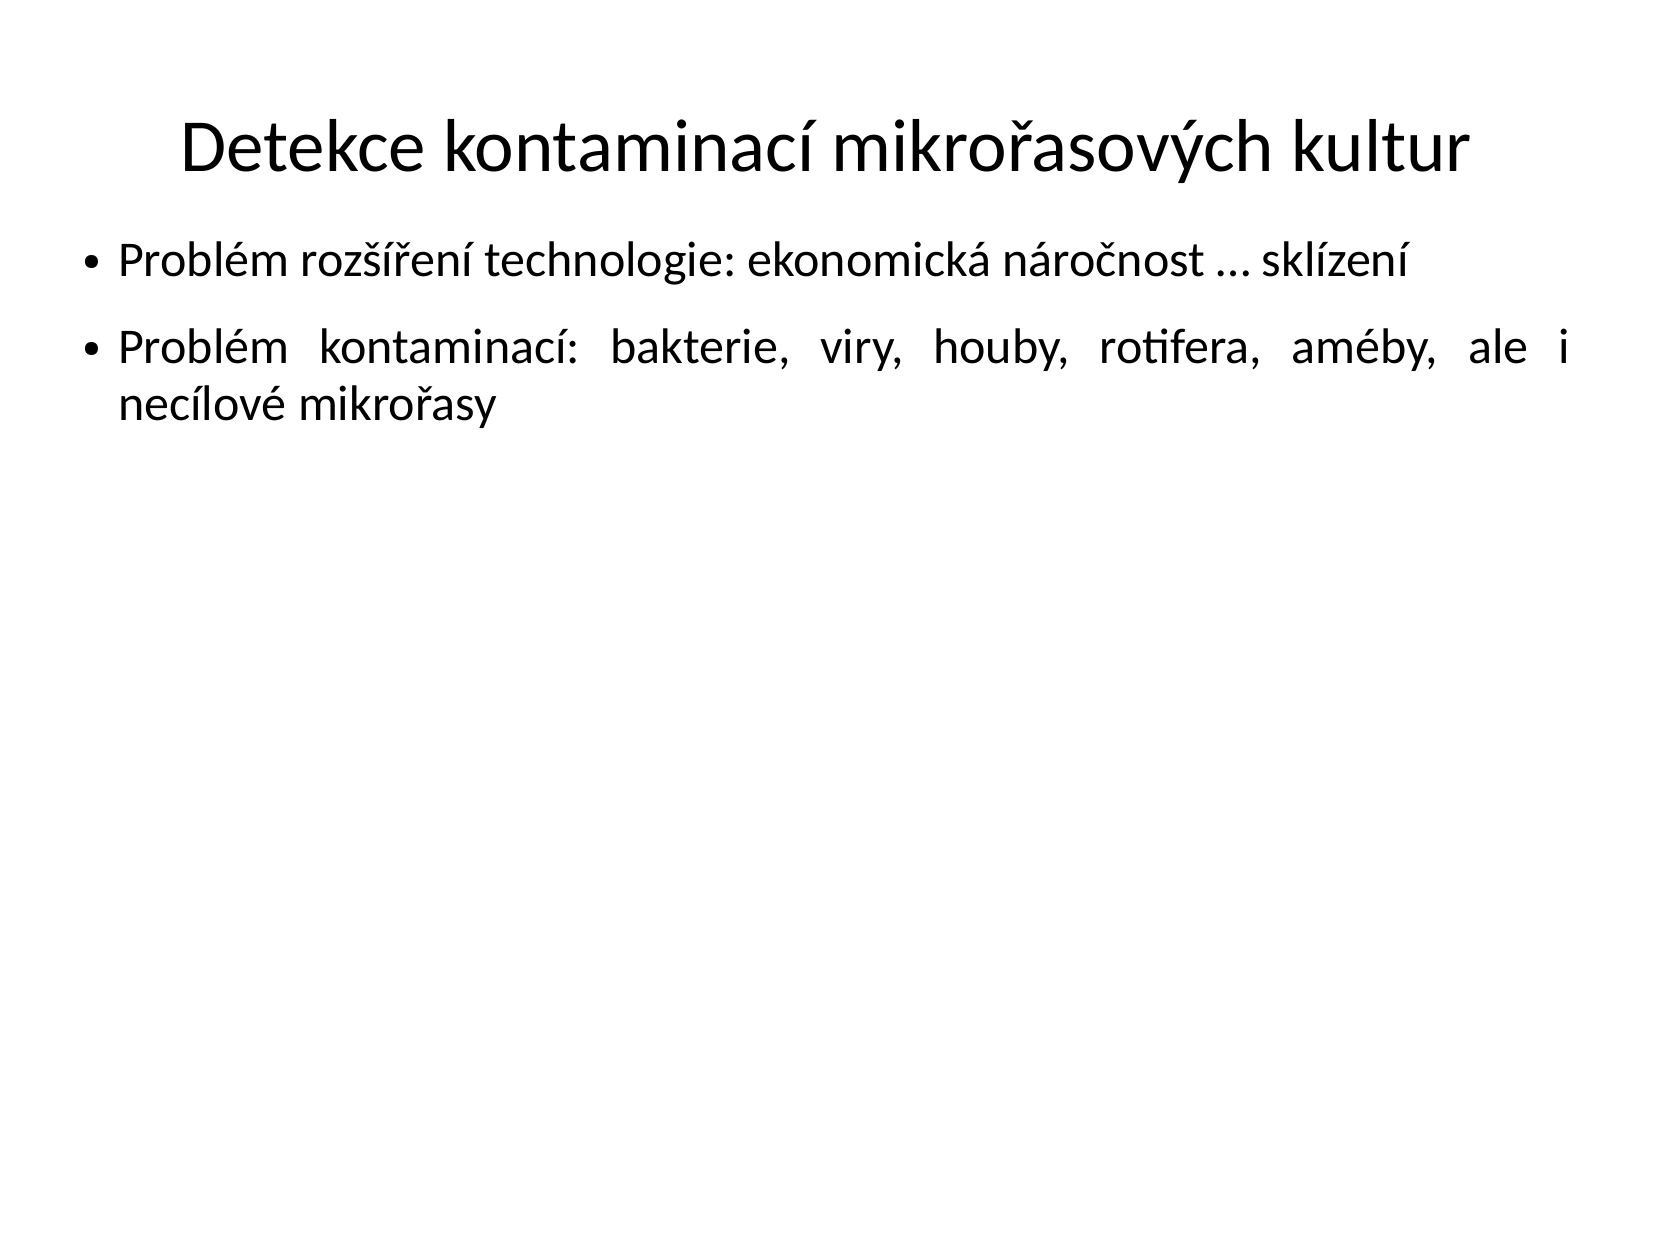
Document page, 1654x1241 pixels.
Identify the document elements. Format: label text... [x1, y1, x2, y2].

title Detekce kontaminací mikrořasových kultur [82, 49, 1571, 231]
subtitle Problém rozšíření technologie: ekonomická náročnost … sklízení Problém kontaminací: bakterie, viry, houby, rotifera, améby, ale i necílové mikrořasy [82, 231, 1571, 951]
